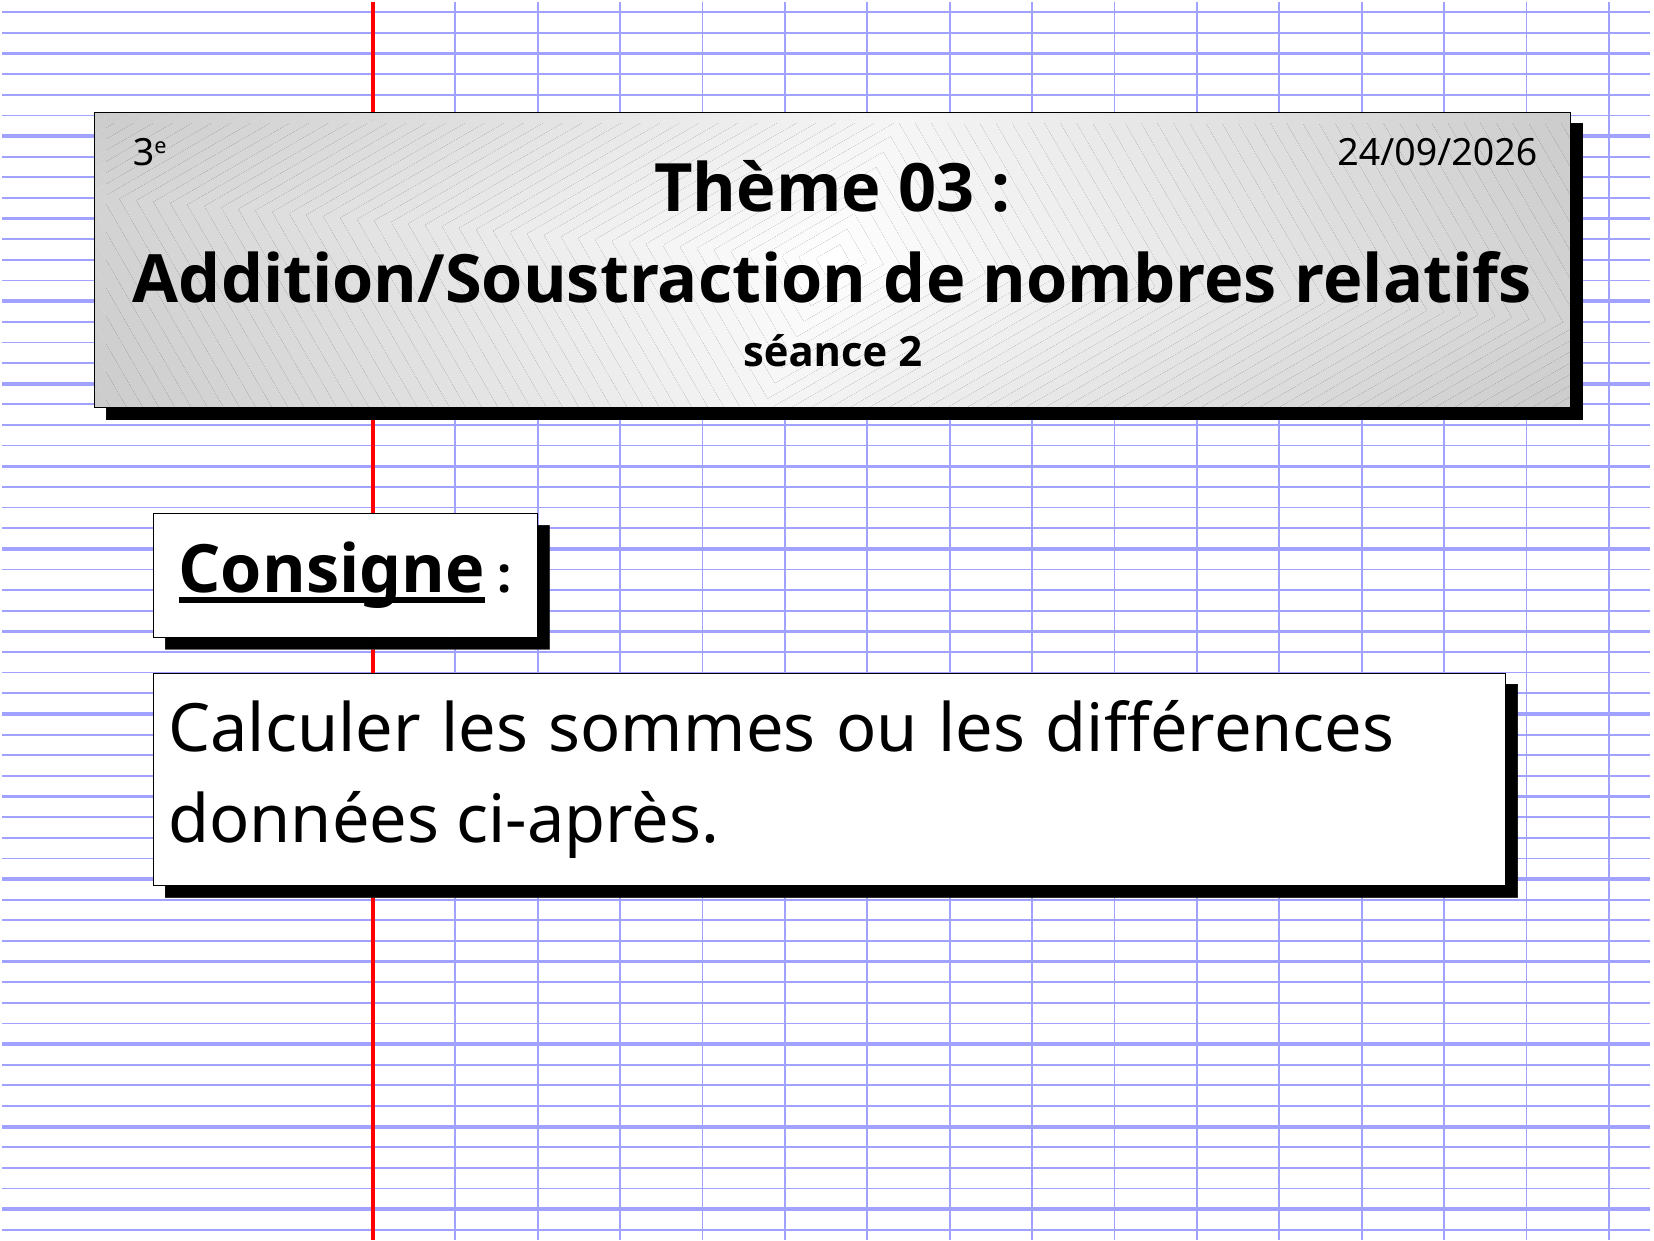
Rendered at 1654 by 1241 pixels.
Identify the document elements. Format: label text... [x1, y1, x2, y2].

text_box 07/10/2012 [1322, 118, 1560, 186]
text_box 3e [118, 118, 207, 186]
text_box Thème 03 : Addition/Soustraction de nombres relatifs séance 2 [94, 112, 1571, 408]
picture [0, 0, 1654, 1241]
text_box Calculer les sommes ou les différences données ci-après. [153, 673, 1506, 886]
text_box Consigne : [153, 513, 538, 638]
